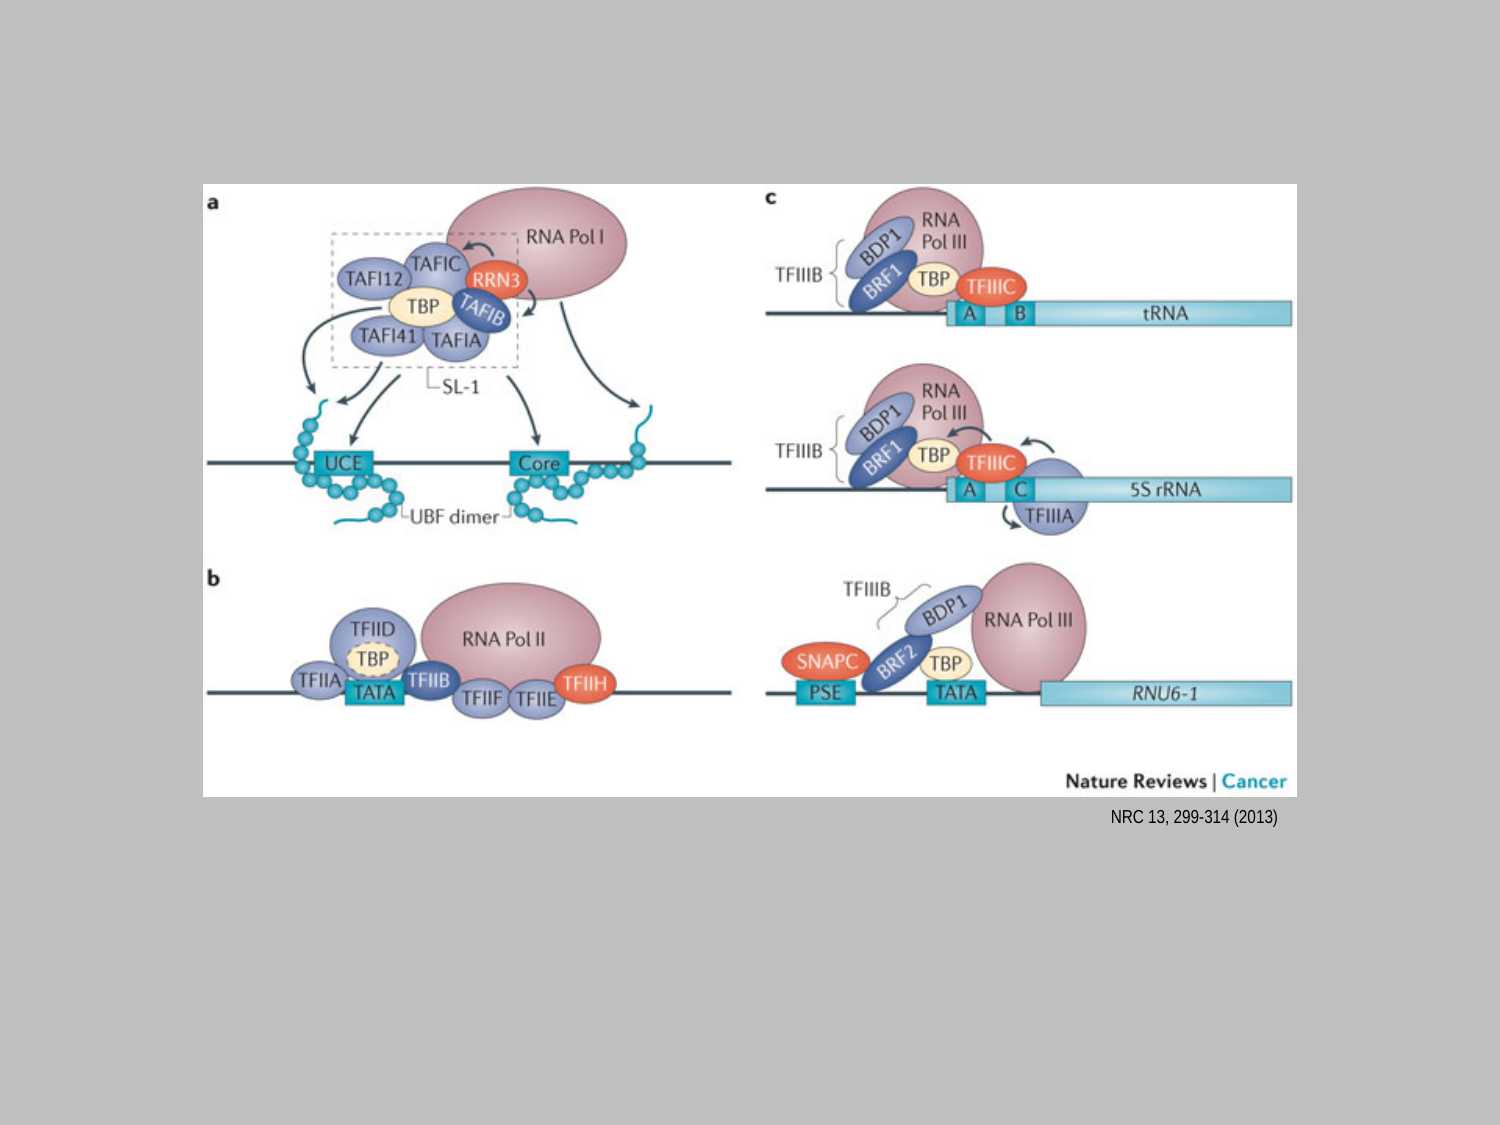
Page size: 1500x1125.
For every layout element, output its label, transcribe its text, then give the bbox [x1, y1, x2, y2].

picture [203, 184, 1297, 797]
text_box NRC 13, 299-314 (2013) [1096, 797, 1297, 835]
